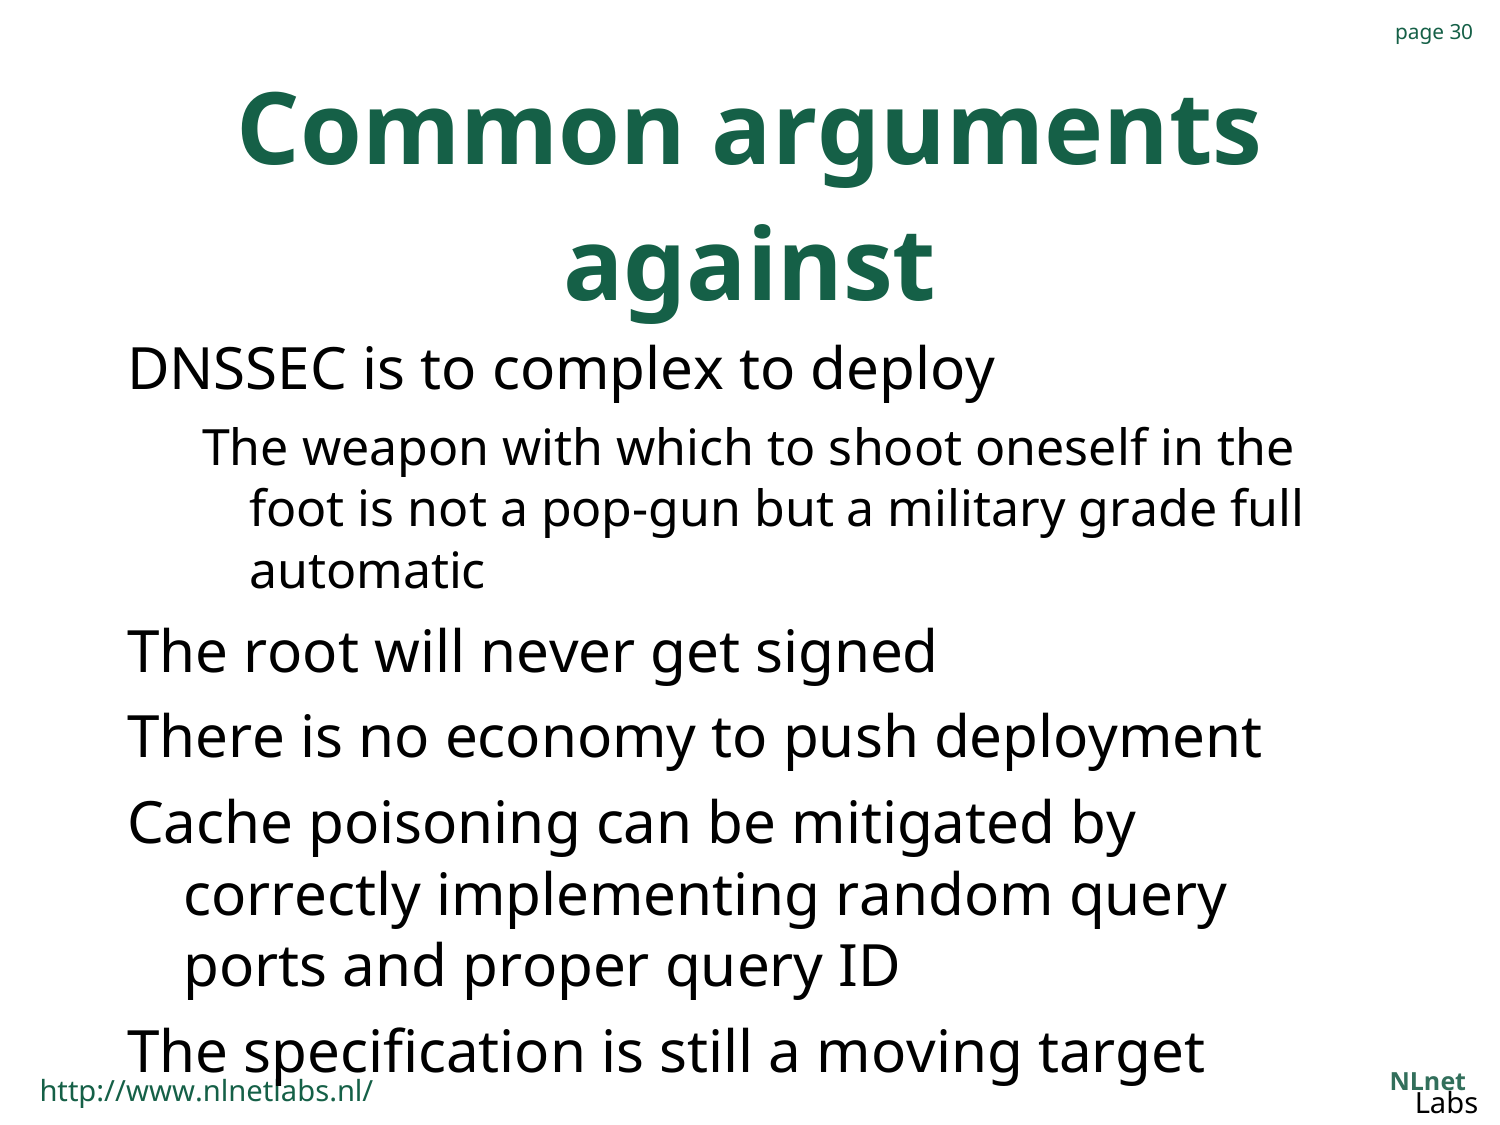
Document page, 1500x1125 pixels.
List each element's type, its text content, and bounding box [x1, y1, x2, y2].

list DNSSEC is to complex to deploy The weapon with which to shoot oneself in the foot is not a pop-gun but a military grade full automatic The root will never get signed There is no economy to push deployment Cache poisoning can be mitigated by correctly implementing random query ports and proper query ID The specification is still a moving target [112, 324, 1388, 1038]
title Common arguments against [112, 66, 1388, 322]
